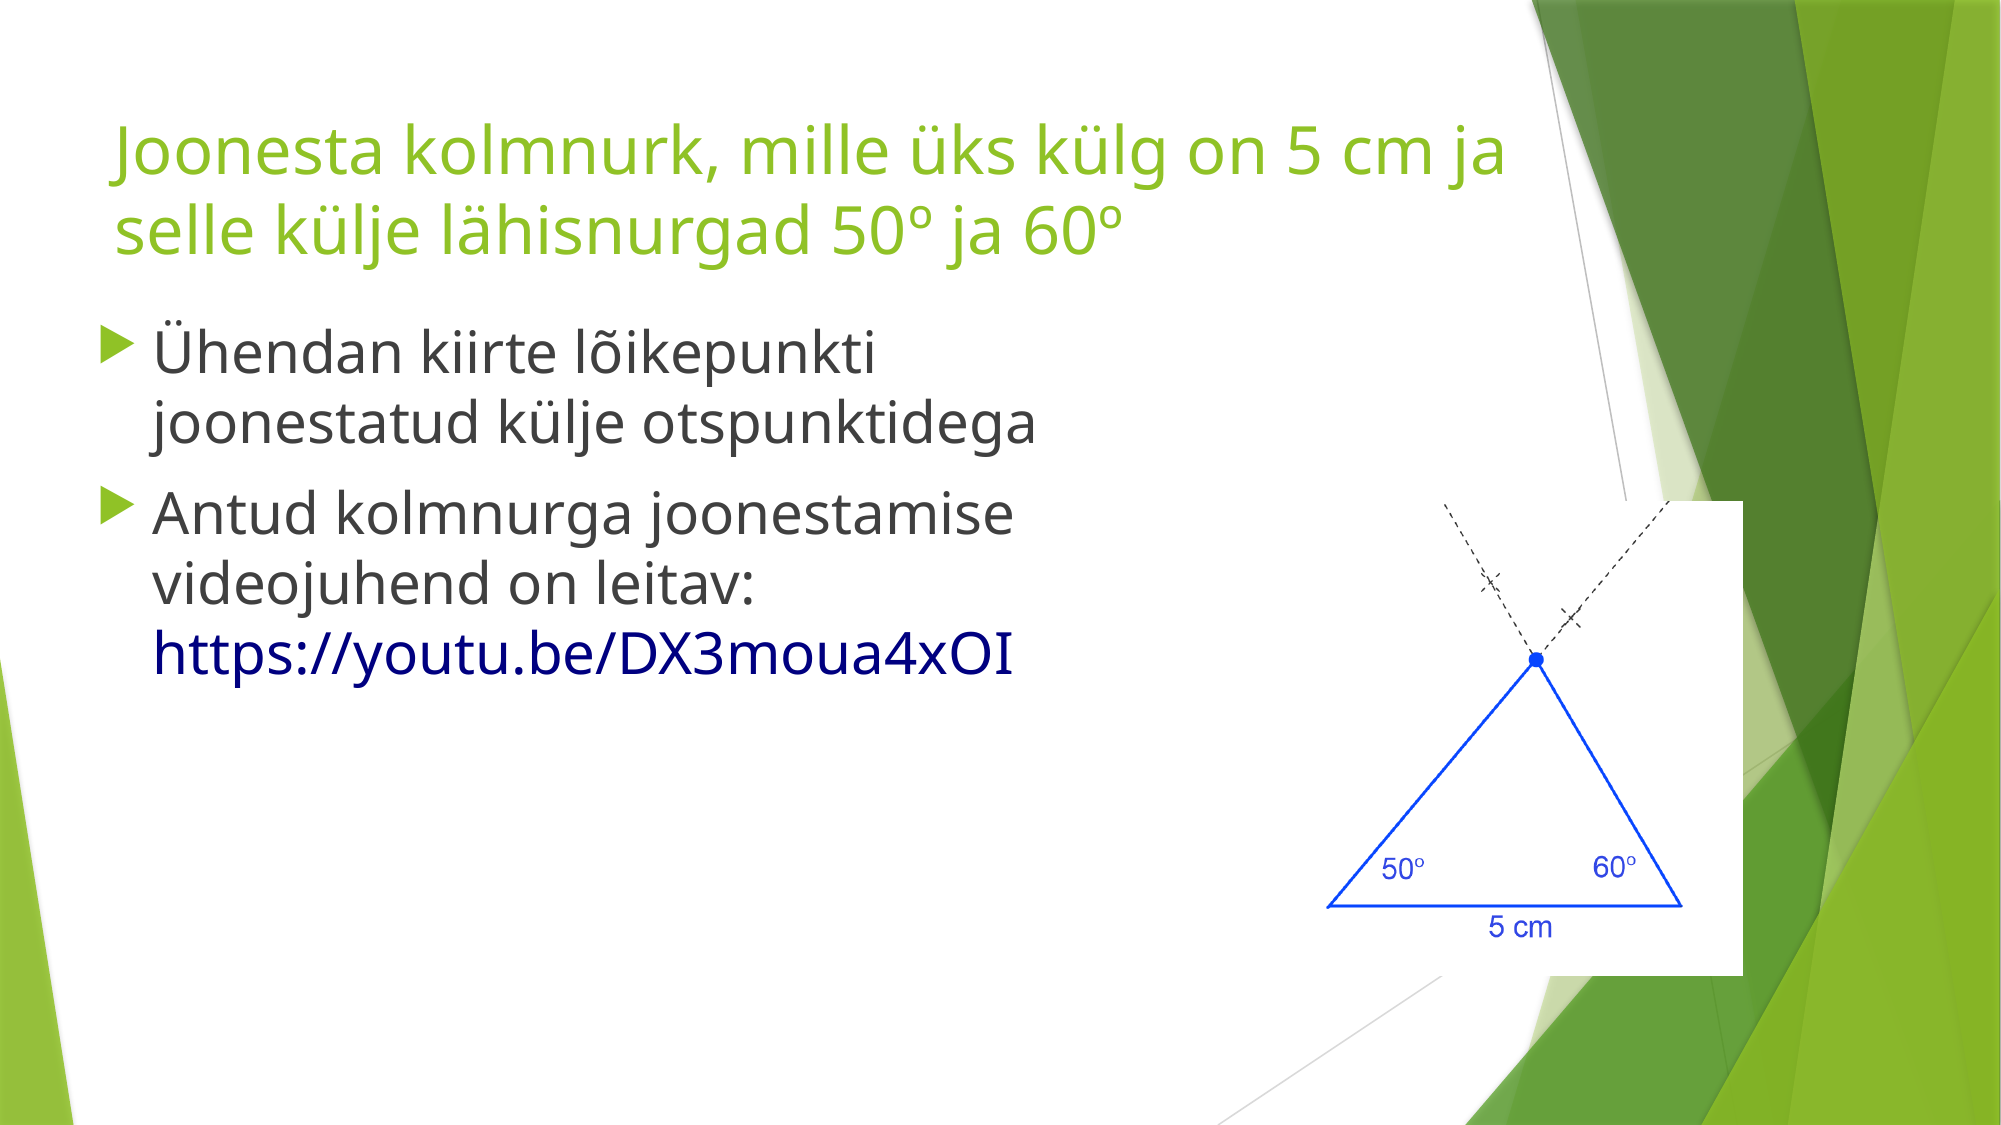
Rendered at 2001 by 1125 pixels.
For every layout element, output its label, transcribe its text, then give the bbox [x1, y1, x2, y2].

picture [1275, 501, 1743, 976]
list Ühendan kiirte lõikepunkti joonestatud külje otspunktidega Antud kolmnurga joonestamise videojuhend on leitav: https://youtu.be/DX3moua4xOI [81, 308, 1152, 768]
title Joonesta kolmnurk, mille üks külg on 5 cm ja selle külje lähisnurgad 50º ja 60º [99, 99, 1613, 237]
